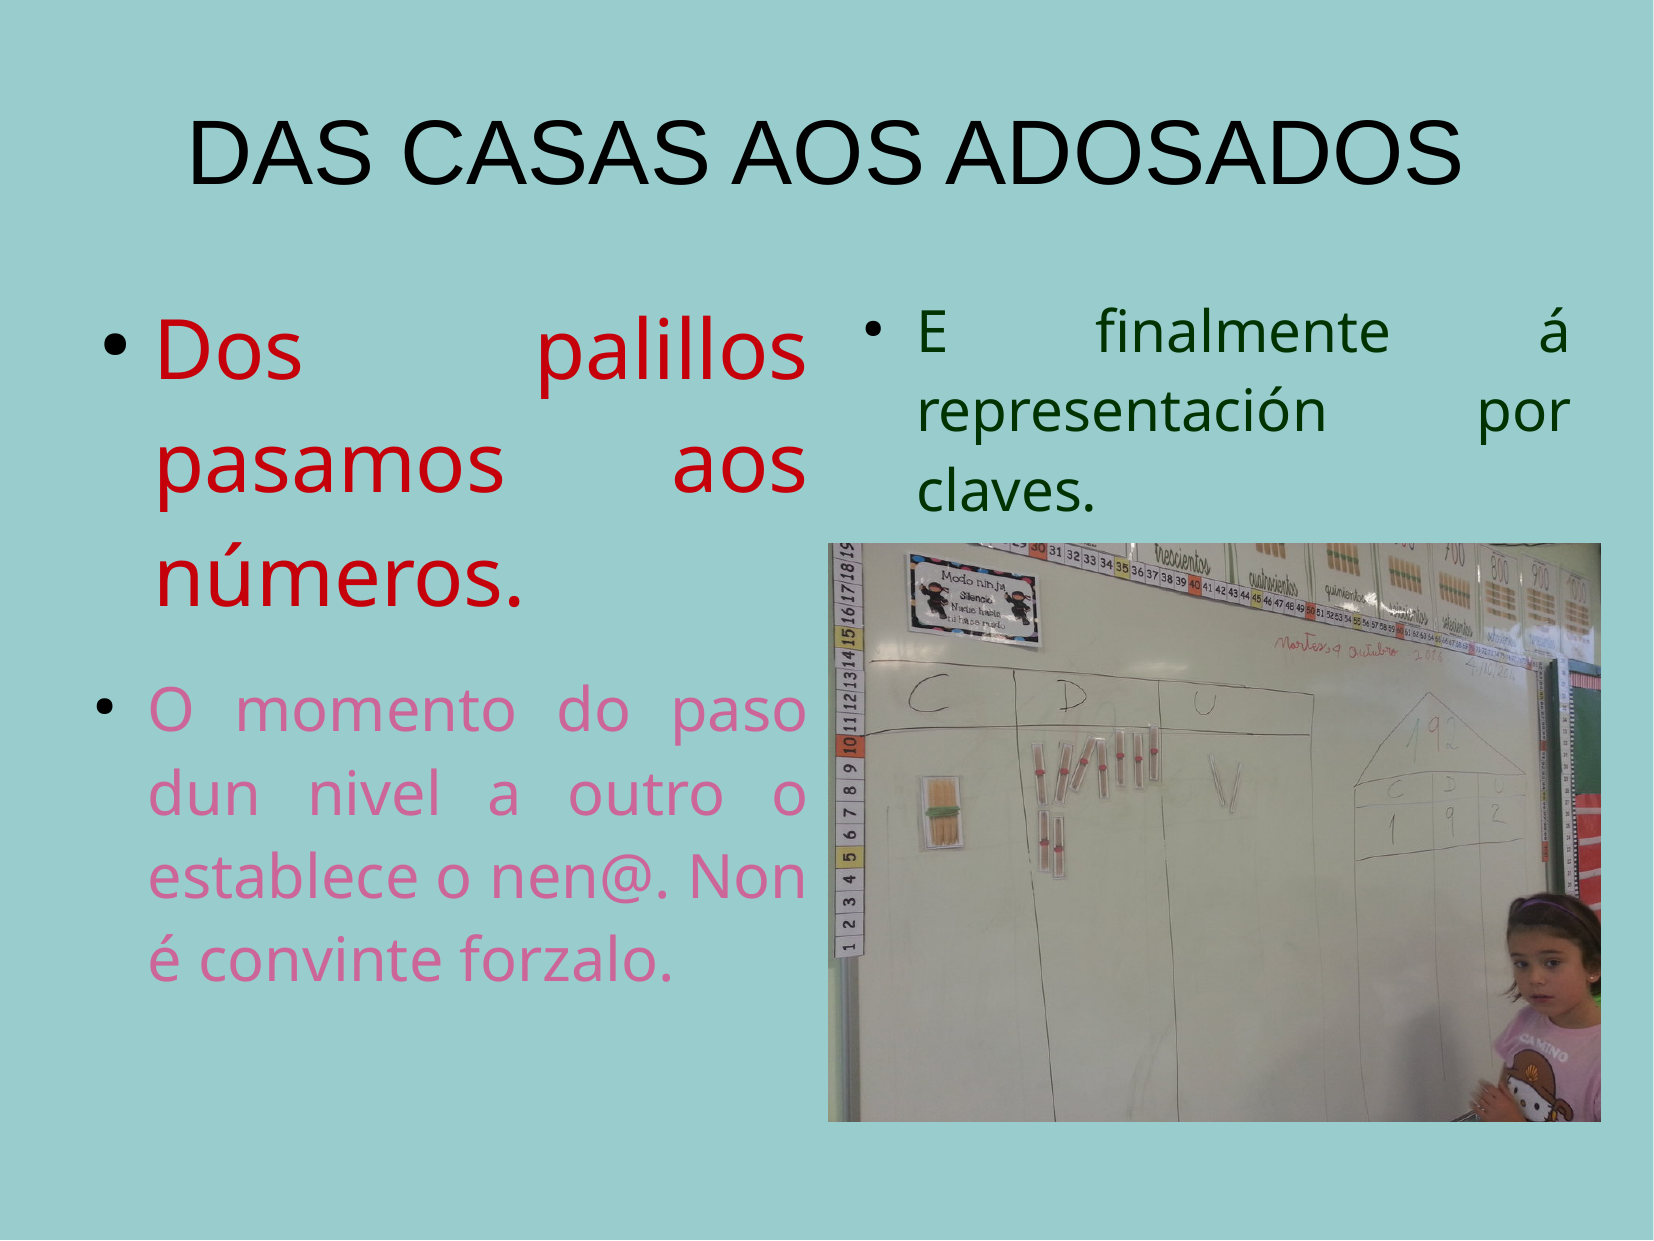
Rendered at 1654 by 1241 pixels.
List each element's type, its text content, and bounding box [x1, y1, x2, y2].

list O momento do paso dun nivel a outro o establece o nen@. Non é convinte forzalo. [82, 665, 809, 1009]
title DAS CASAS AOS ADOSADOS [82, 49, 1571, 257]
list Dos palillos pasamos aos números. [82, 290, 809, 634]
picture [828, 543, 1601, 1123]
list E finalmente á representación por claves. [845, 290, 1572, 543]
